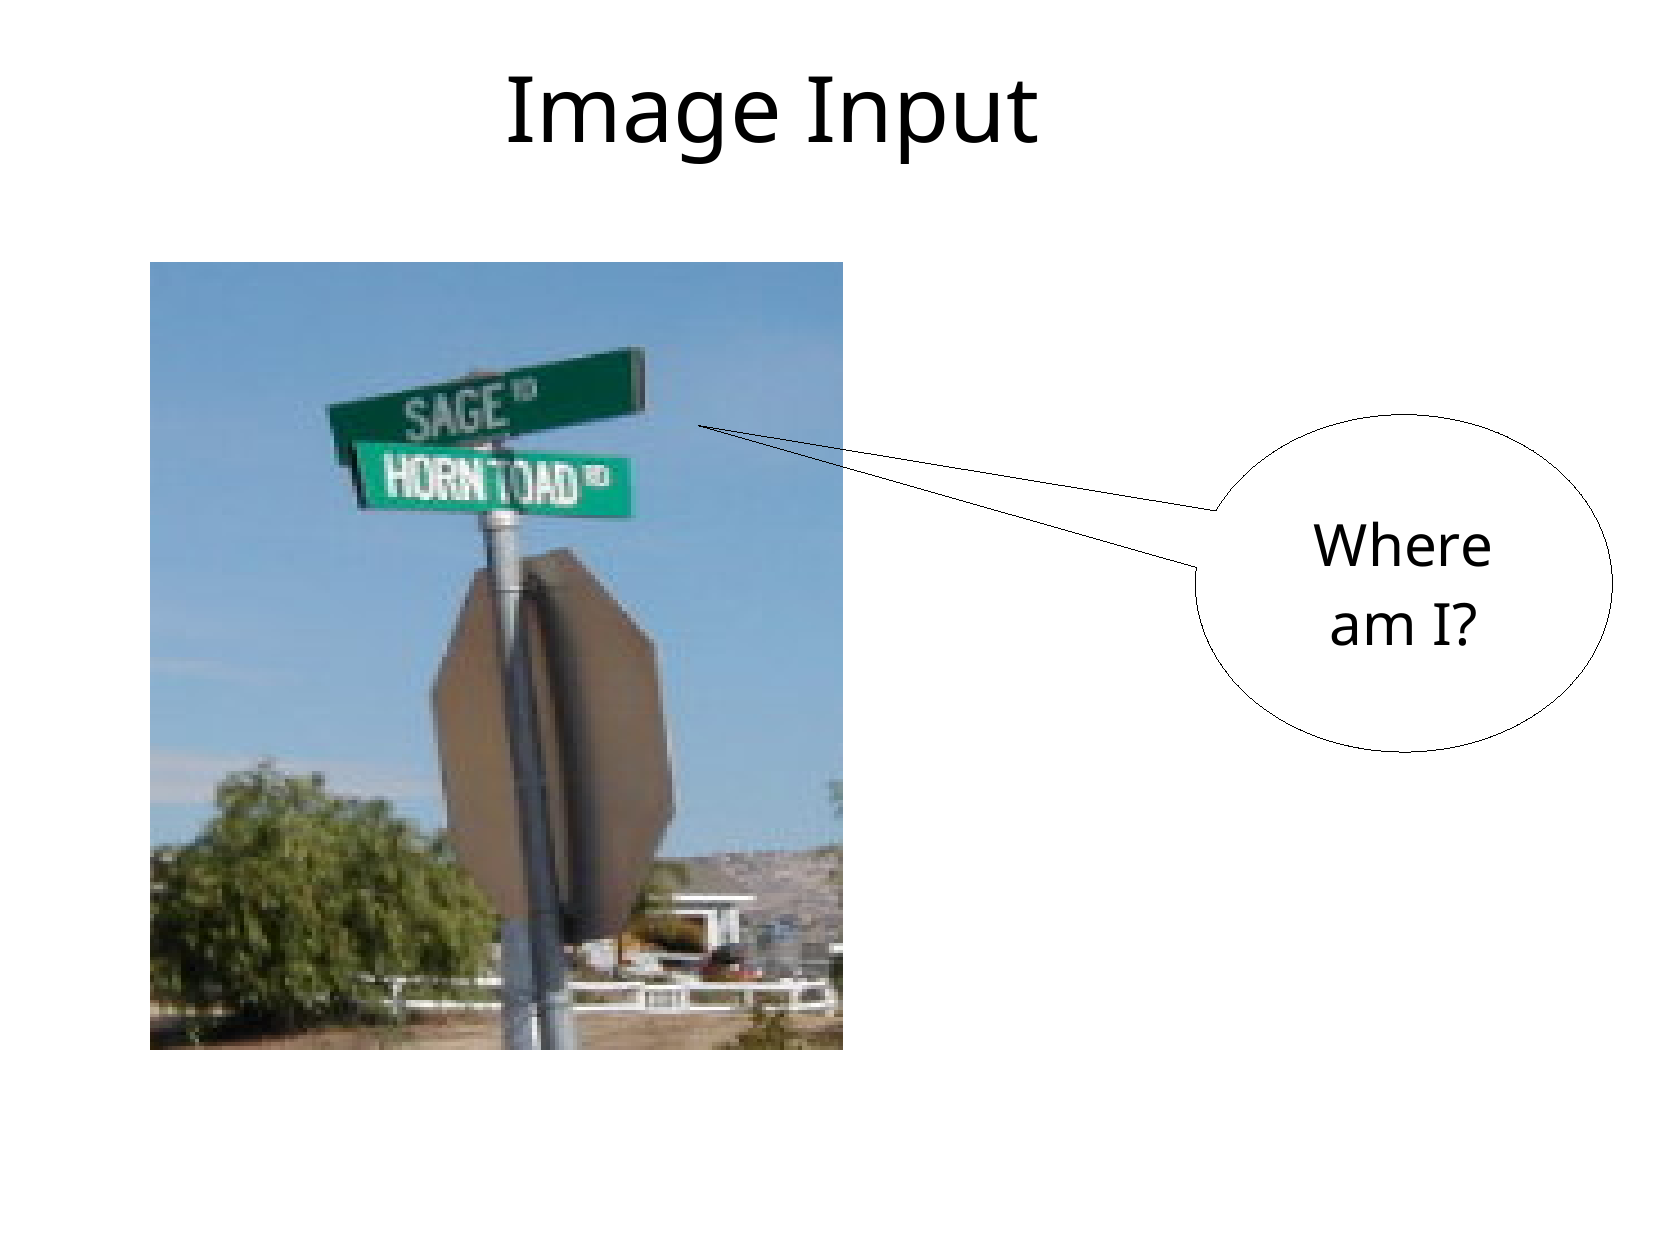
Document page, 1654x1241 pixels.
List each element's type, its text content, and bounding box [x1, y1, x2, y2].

picture [150, 262, 843, 1051]
text_box Where am I? [698, 414, 1613, 753]
title Image Input [82, 26, 1463, 188]
